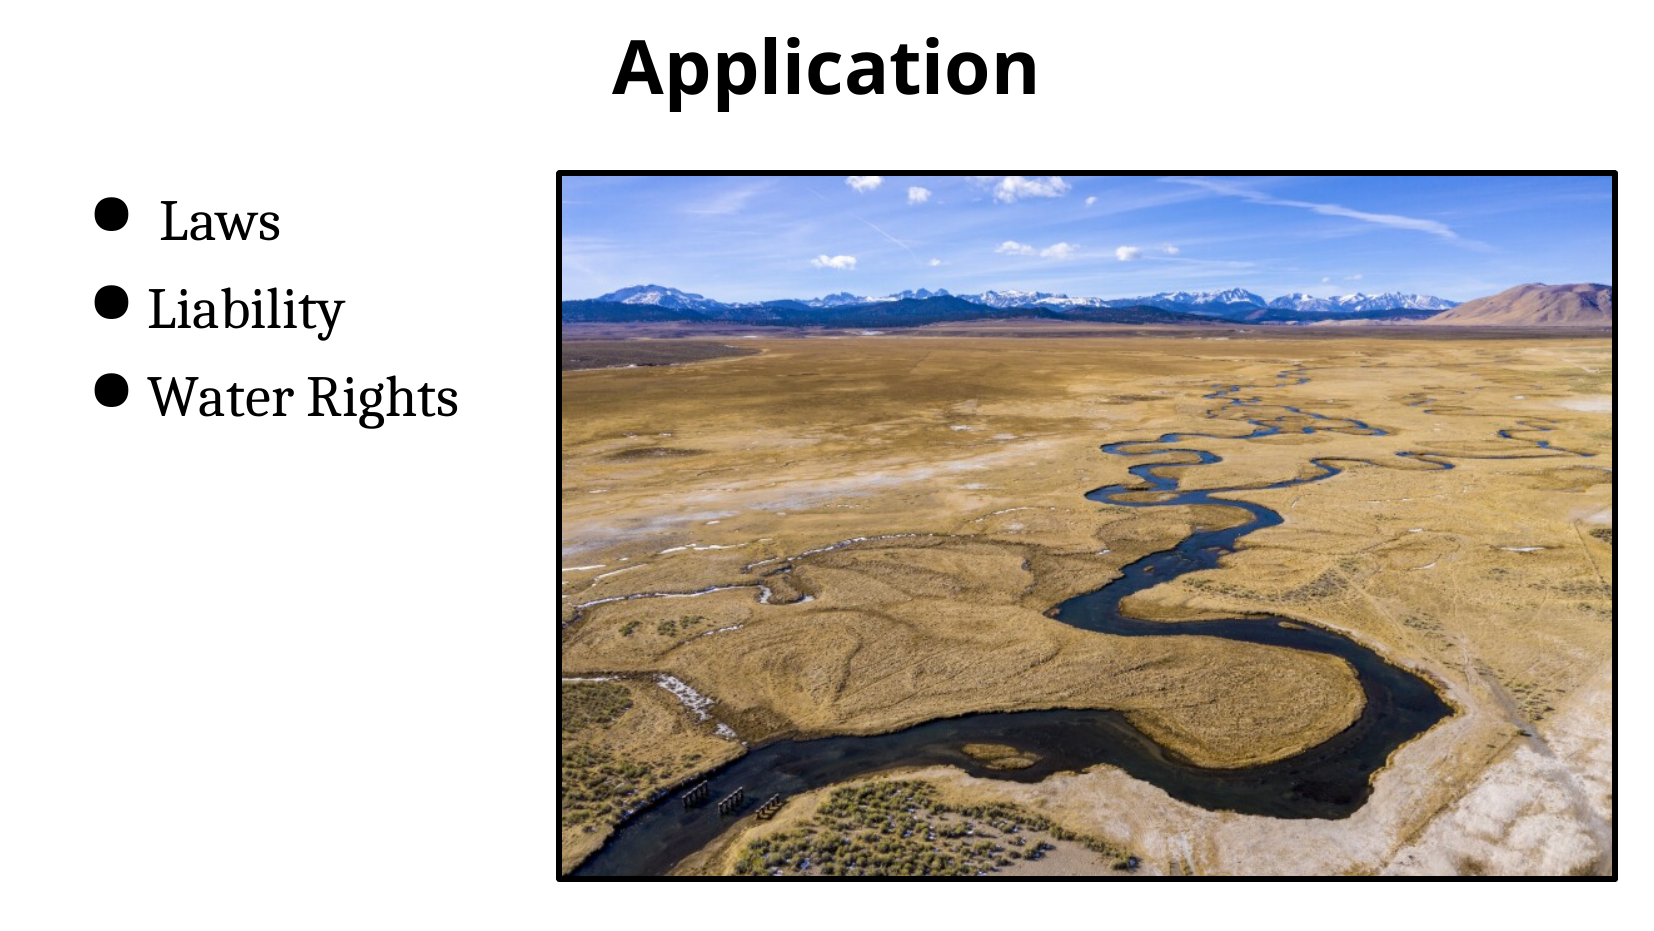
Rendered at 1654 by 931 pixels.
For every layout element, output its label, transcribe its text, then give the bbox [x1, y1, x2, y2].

text_box Laws Liability Water Rights [37, 96, 1622, 472]
title Application [0, 17, 1654, 124]
picture [562, 176, 1613, 877]
